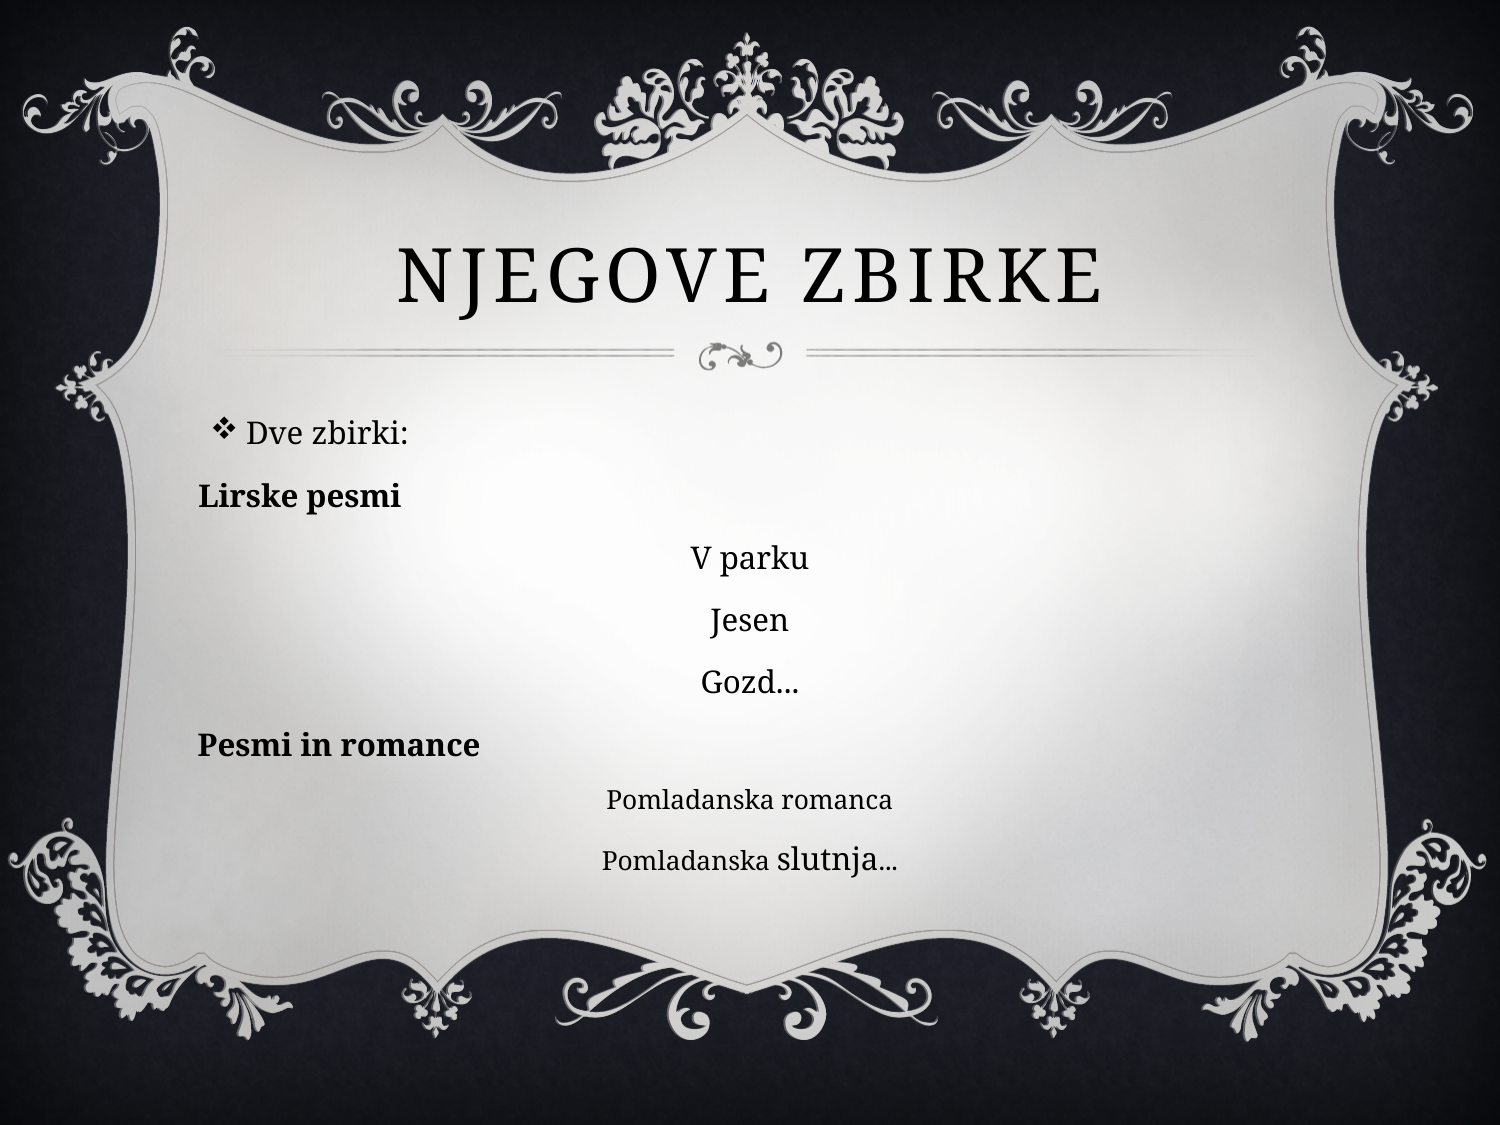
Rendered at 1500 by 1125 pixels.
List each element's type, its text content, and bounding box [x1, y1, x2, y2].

list Dve zbirki: Lirske pesmi V parku Jesen Gozd... Pesmi in romance Pomladanska romanca Pomladanska slutnja... [174, 387, 1325, 888]
picture [0, 0, 1500, 1125]
title Njegove zbirke [225, 212, 1275, 325]
